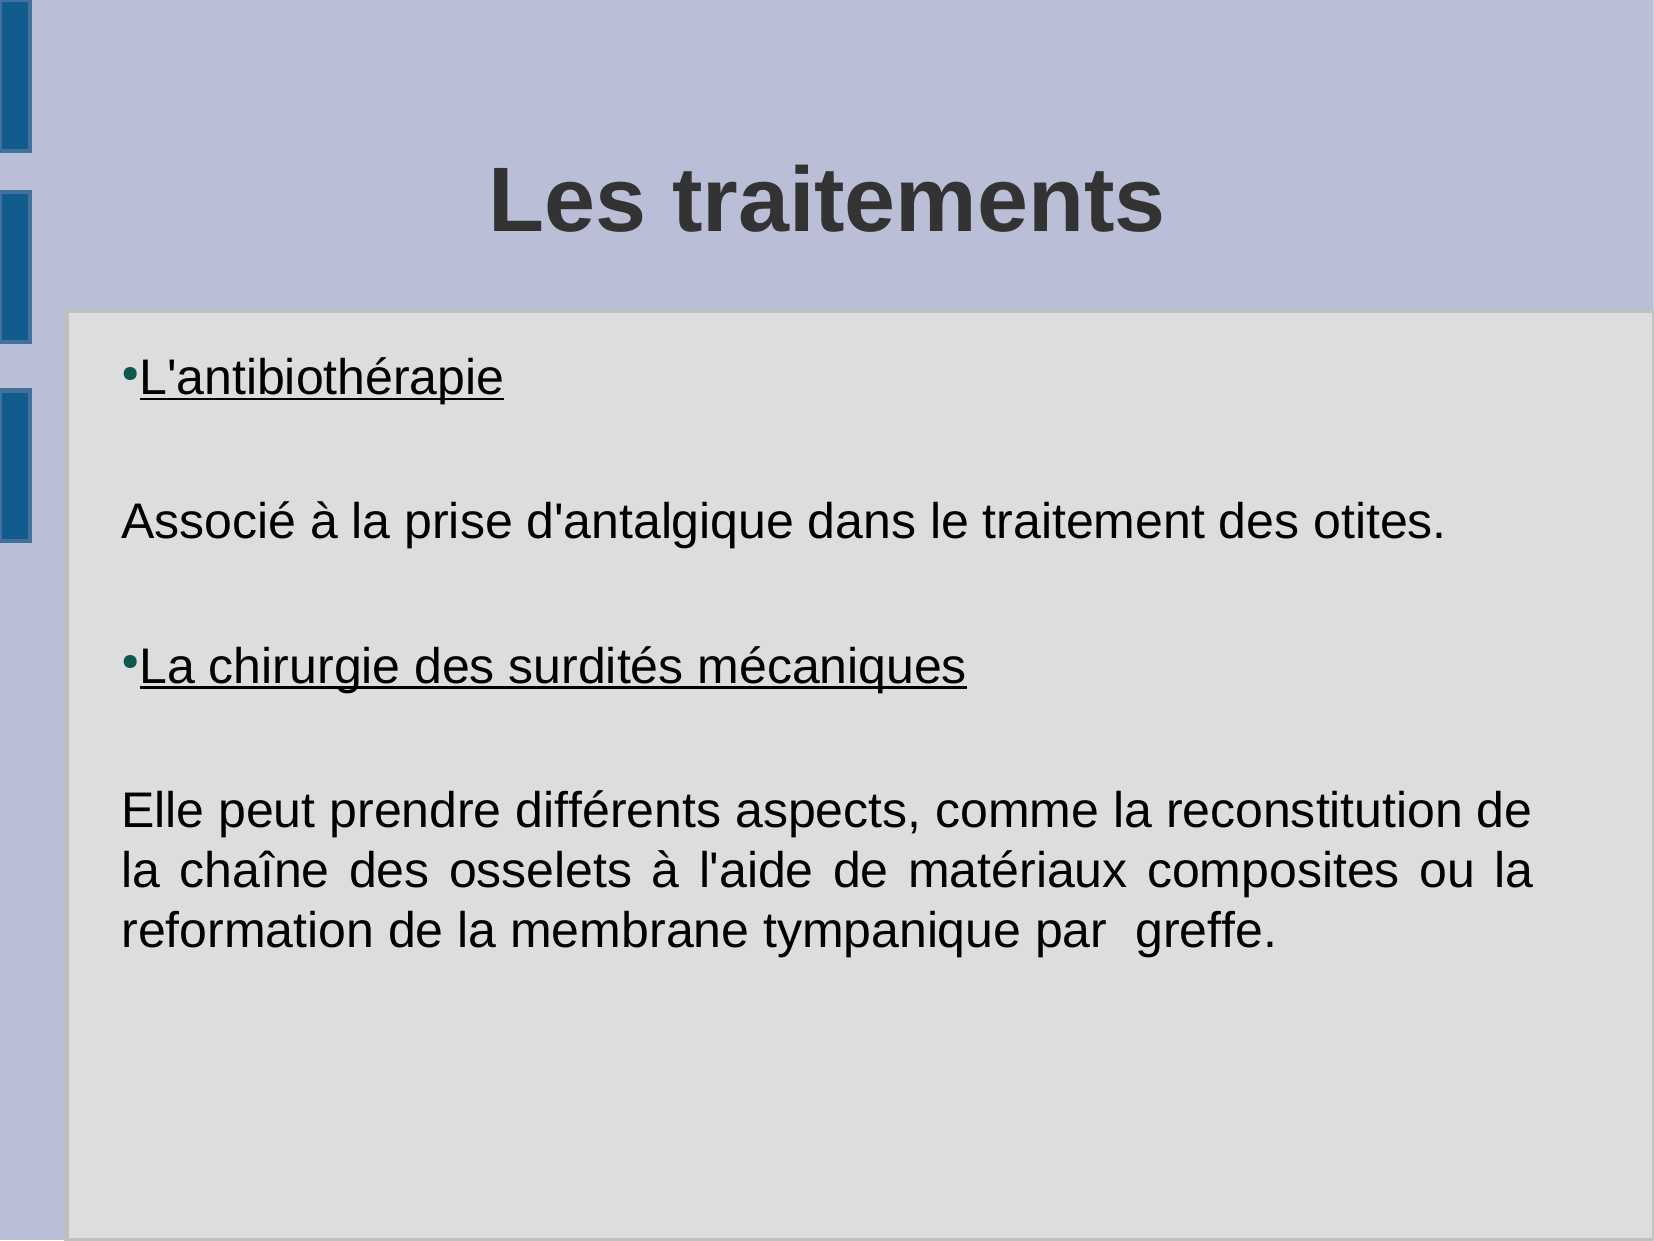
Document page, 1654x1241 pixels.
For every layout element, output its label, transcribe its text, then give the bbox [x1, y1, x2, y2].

list L'antibiothérapie Associé à la prise d'antalgique dans le traitement des otites. La chirurgie des surdités mécaniques Elle peut prendre différents aspects, comme la reconstitution de la chaîne des osselets à l'aide de matériaux composites ou la reformation de la membrane tympanique par greffe. [121, 344, 1534, 1127]
title Les traitements [121, 91, 1534, 299]
